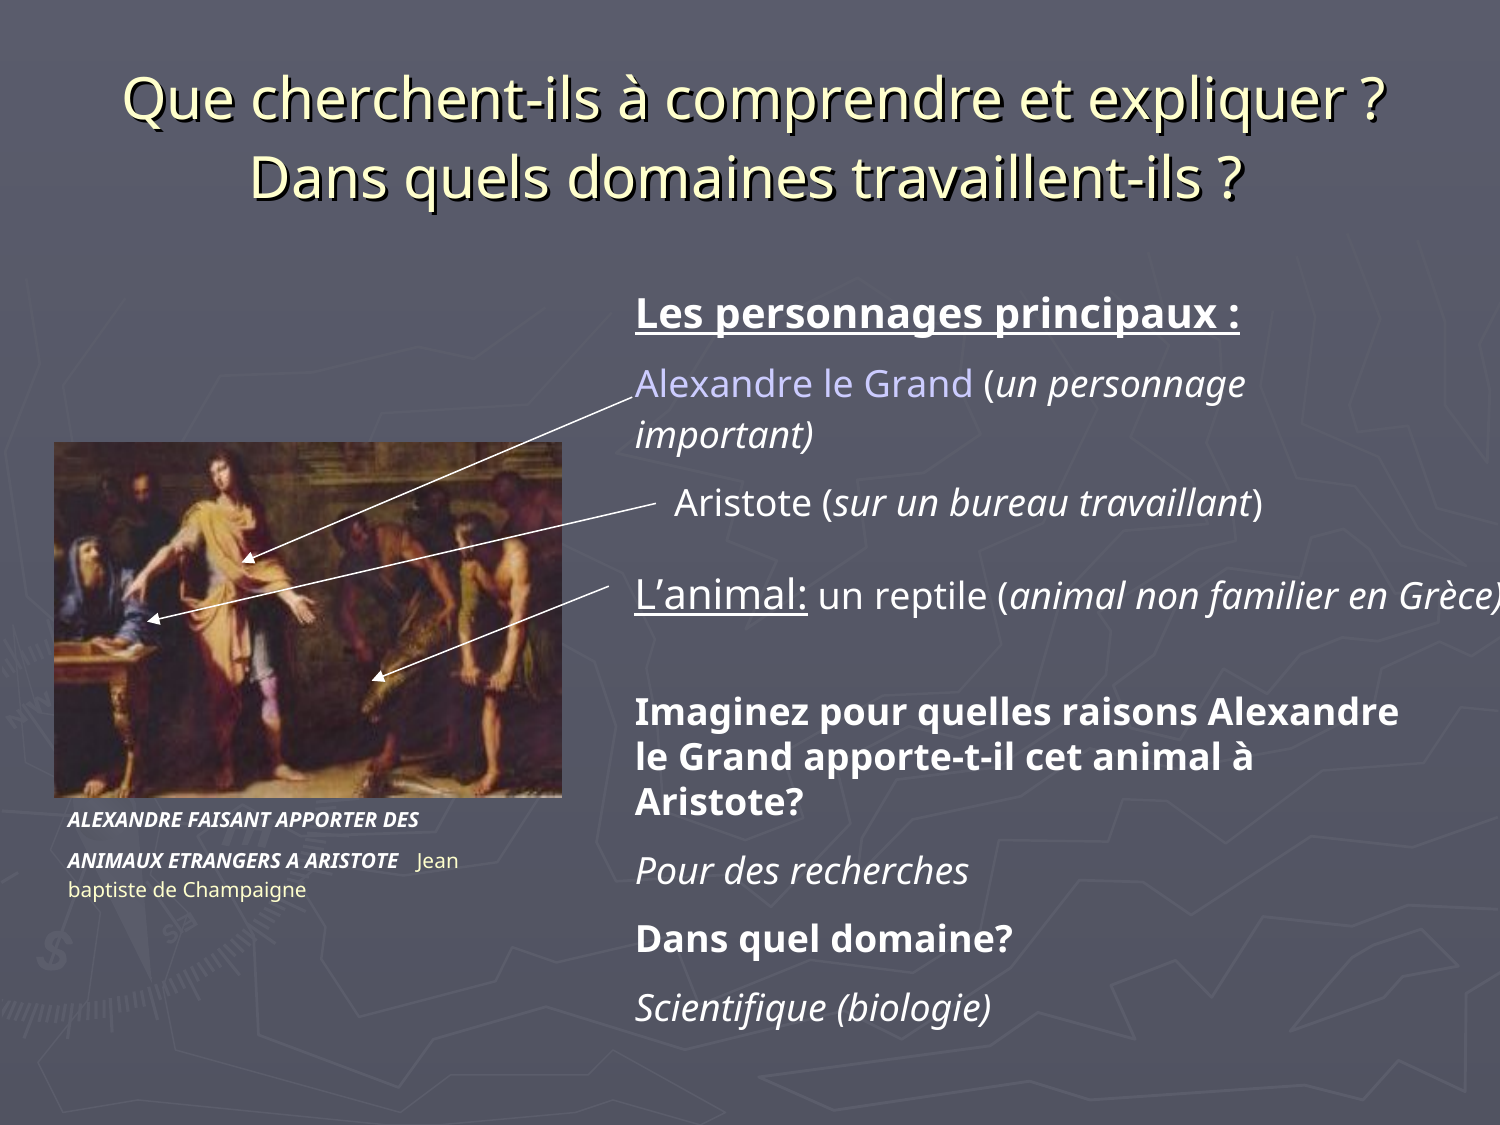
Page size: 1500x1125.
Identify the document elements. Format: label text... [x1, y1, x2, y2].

text_box ALEXANDRE FAISANT APPORTER DES ANIMAUX ETRANGERS A ARISTOTE Jean baptiste de Champaigne [53, 798, 514, 948]
text_box L’animal: un reptile (animal non familier en Grèce) [619, 561, 1500, 626]
picture [54, 442, 562, 798]
text_box Aristote (sur un bureau travaillant) [649, 471, 1265, 532]
title Que cherchent-ils à comprendre et expliquer ? Dans quels domaines travaillent-ils ? [53, 42, 1455, 231]
text_box Les personnages principaux : Alexandre le Grand (un personnage important) [620, 278, 1412, 561]
text_box Imaginez pour quelles raisons Alexandre le Grand apporte-t-il cet animal à Aristote? Pour des recherches Dans quel domaine? Scientifique (biologie) [620, 680, 1435, 1037]
